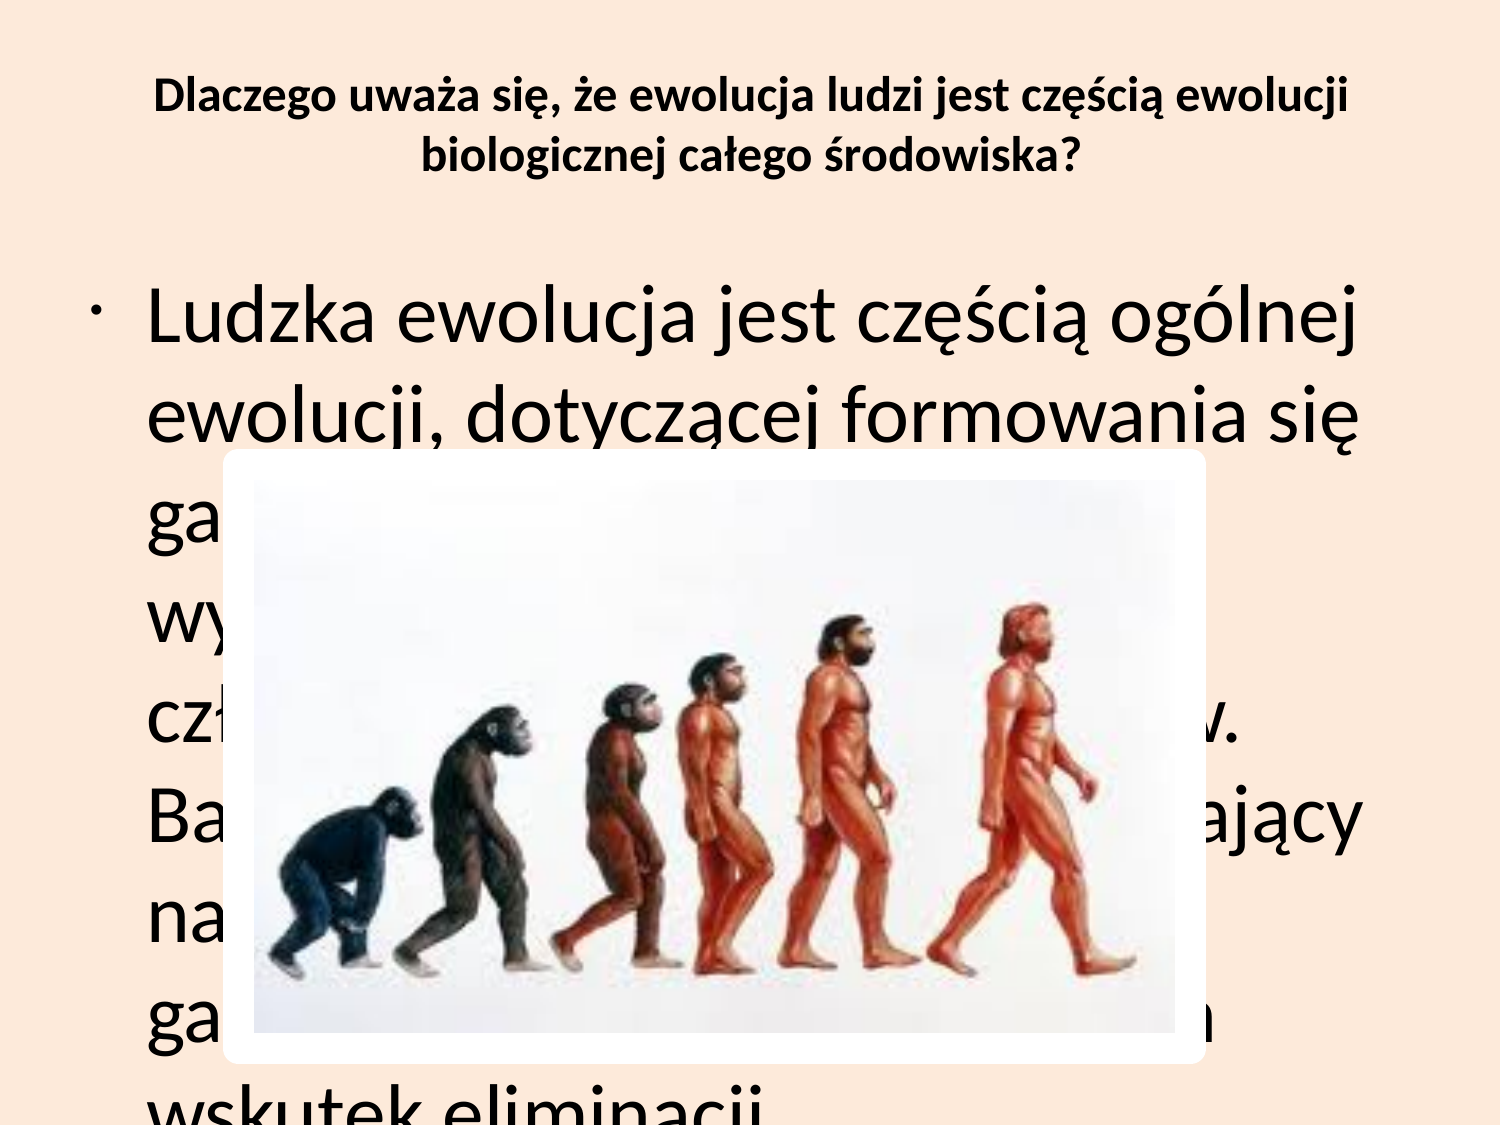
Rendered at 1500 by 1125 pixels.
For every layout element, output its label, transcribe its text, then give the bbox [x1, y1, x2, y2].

title Dlaczego uważa się, że ewolucja ludzi jest częścią ewolucji biologicznej całego środowiska? [76, 54, 1427, 243]
picture [253, 479, 1176, 1033]
list Ludzka ewolucja jest częścią ogólnej ewolucji, dotyczącej formowania się gatunku Homo sapiens jako wyjątkowego wśród innych człowiekowatych, małp i ssaków. Bazą ewolucji był proces, polegający na stopniowych zmianach cech gatunkowych kolejnych pokoleń wskutek eliminacji. [75, 251, 1424, 421]
